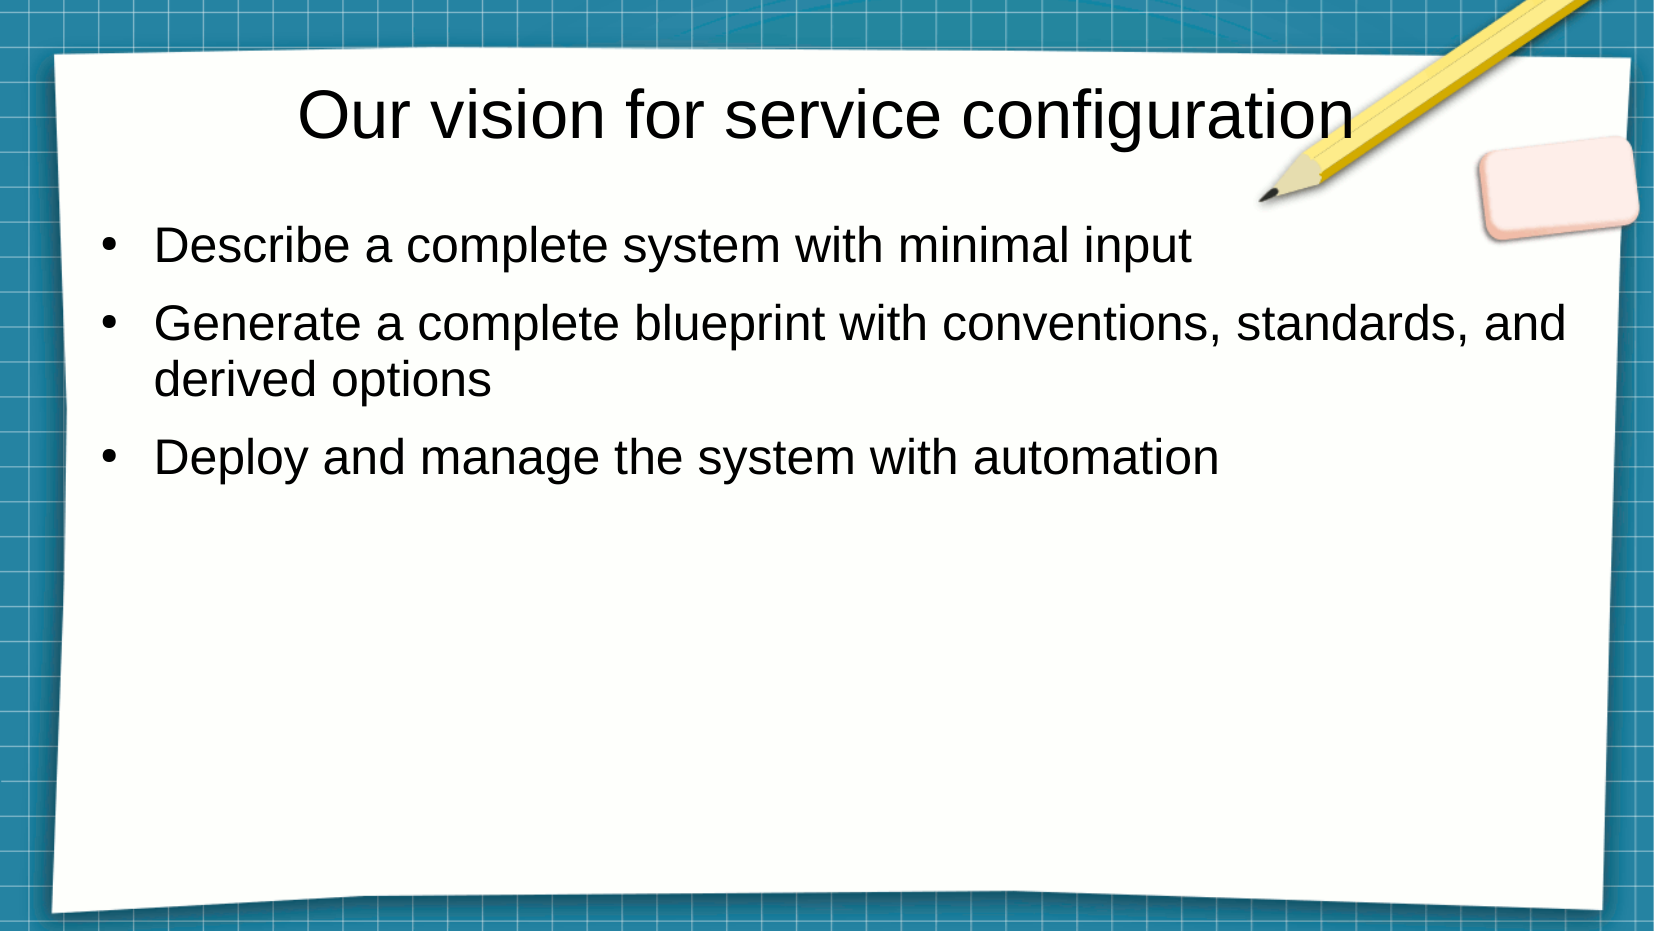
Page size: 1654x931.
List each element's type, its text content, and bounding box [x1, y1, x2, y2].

list Describe a complete system with minimal input Generate a complete blueprint with conventions, standards, and derived options Deploy and manage the system with automation [82, 217, 1571, 758]
title Our vision for service configuration [82, 37, 1571, 193]
picture [0, 0, 1654, 931]
